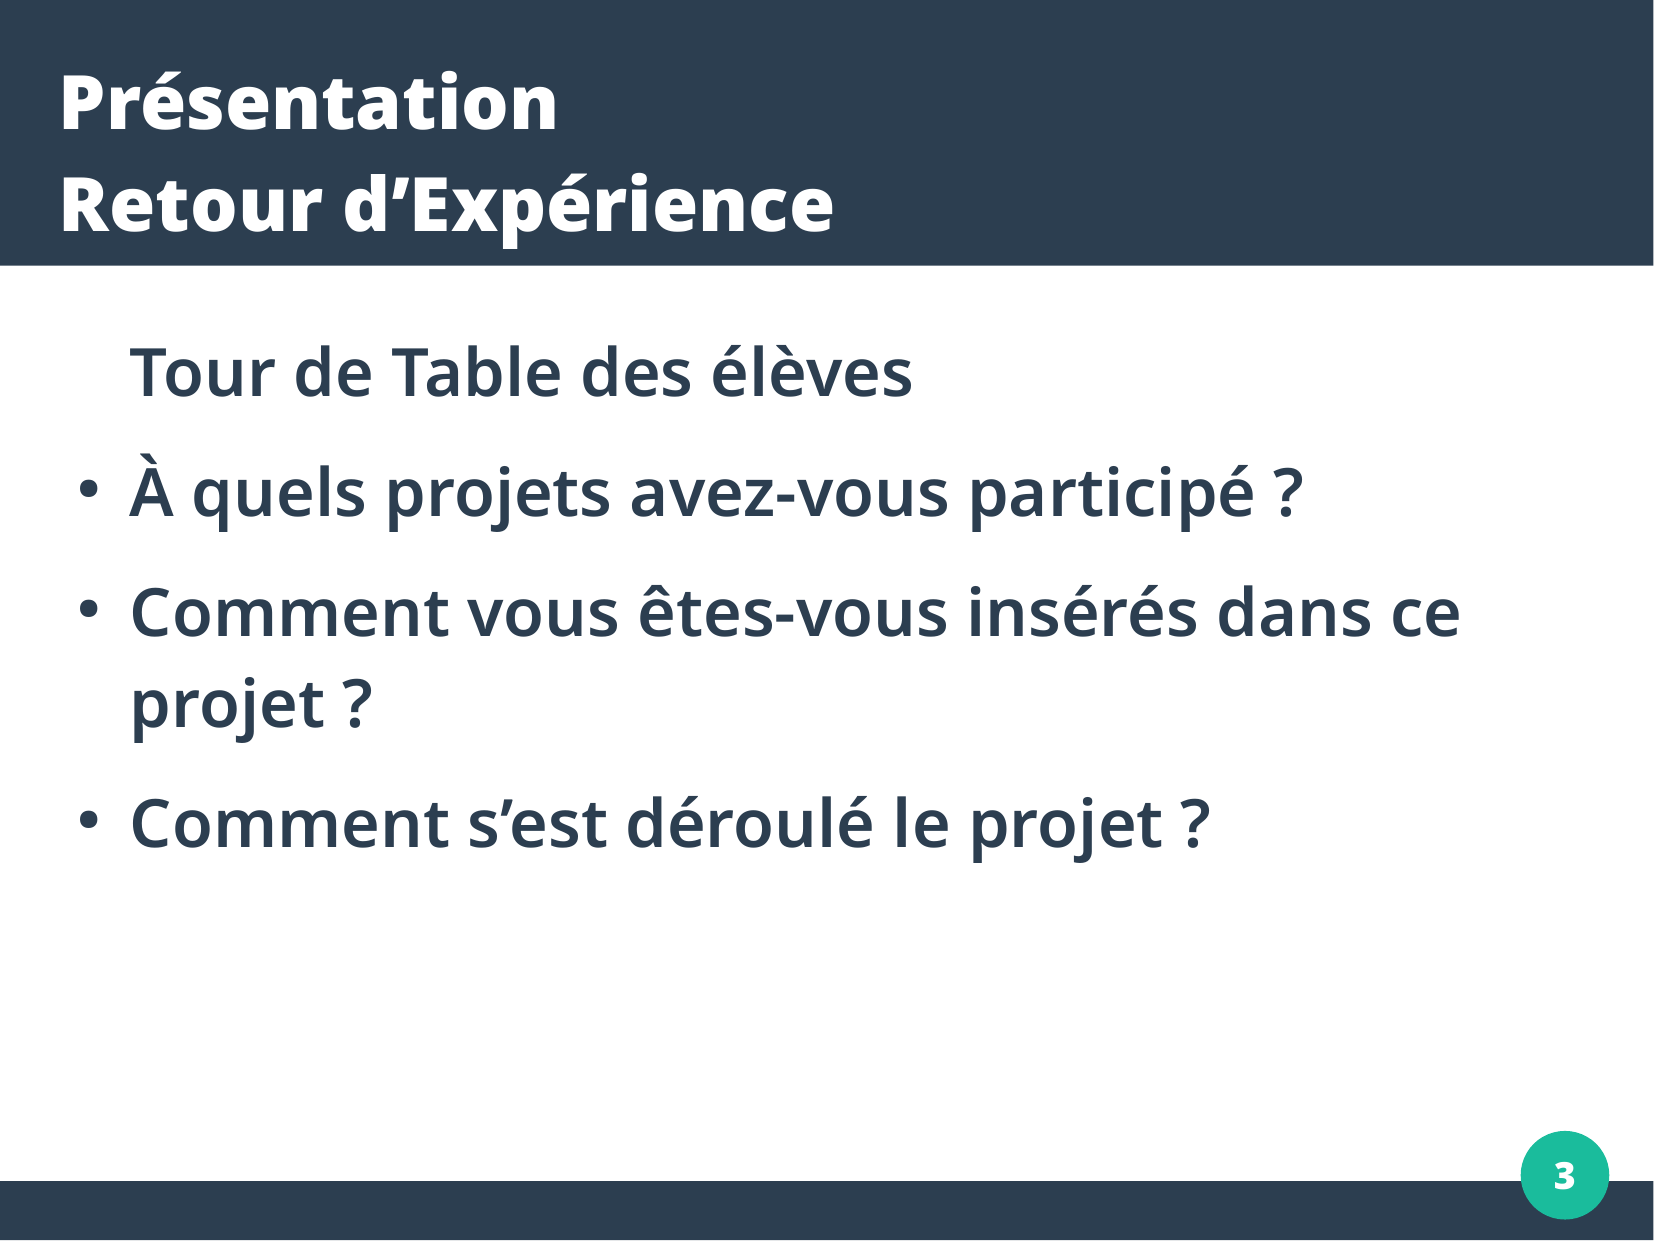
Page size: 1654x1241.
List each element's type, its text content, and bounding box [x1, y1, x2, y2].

list Tour de Table des élèves À quels projets avez-vous participé ? Comment vous êtes-vous insérés dans ce projet ? Comment s’est déroulé le projet ? [59, 324, 1595, 1152]
title Présentation Retour d’Expérience [59, 49, 1595, 207]
